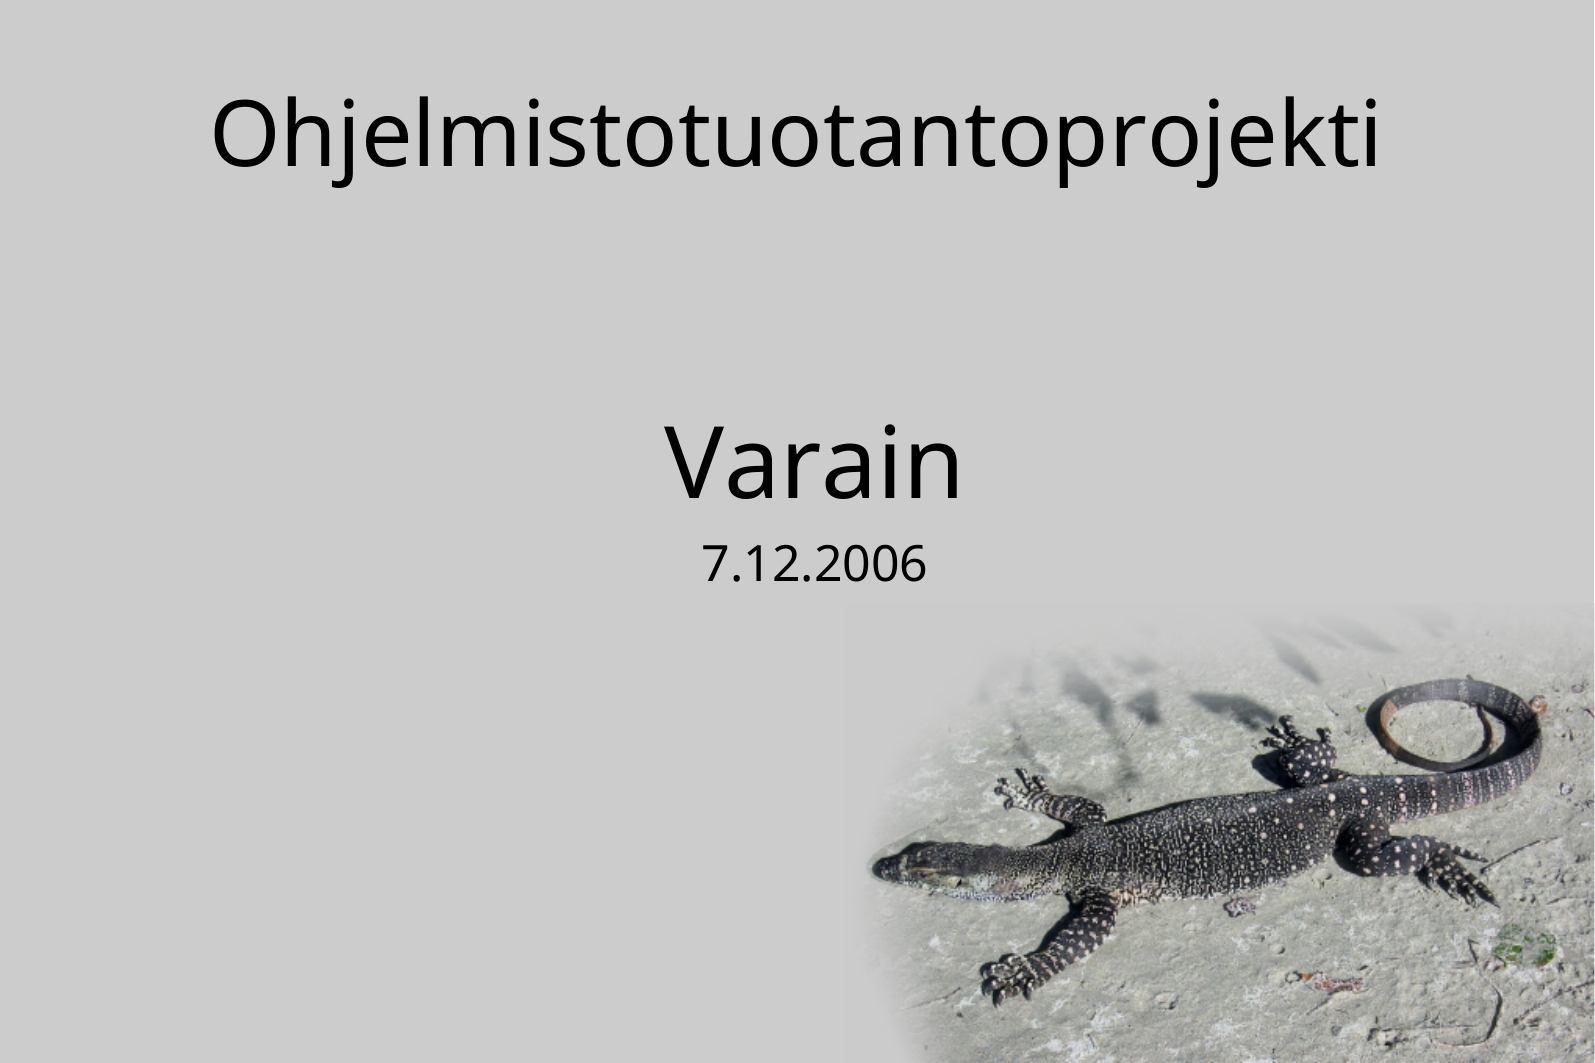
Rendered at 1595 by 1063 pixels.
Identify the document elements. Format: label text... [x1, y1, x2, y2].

subtitle Varain 7.12.2006 [79, 248, 1515, 739]
picture [846, 603, 1595, 1063]
title Ohjelmistotuotantoprojekti [79, 42, 1515, 220]
